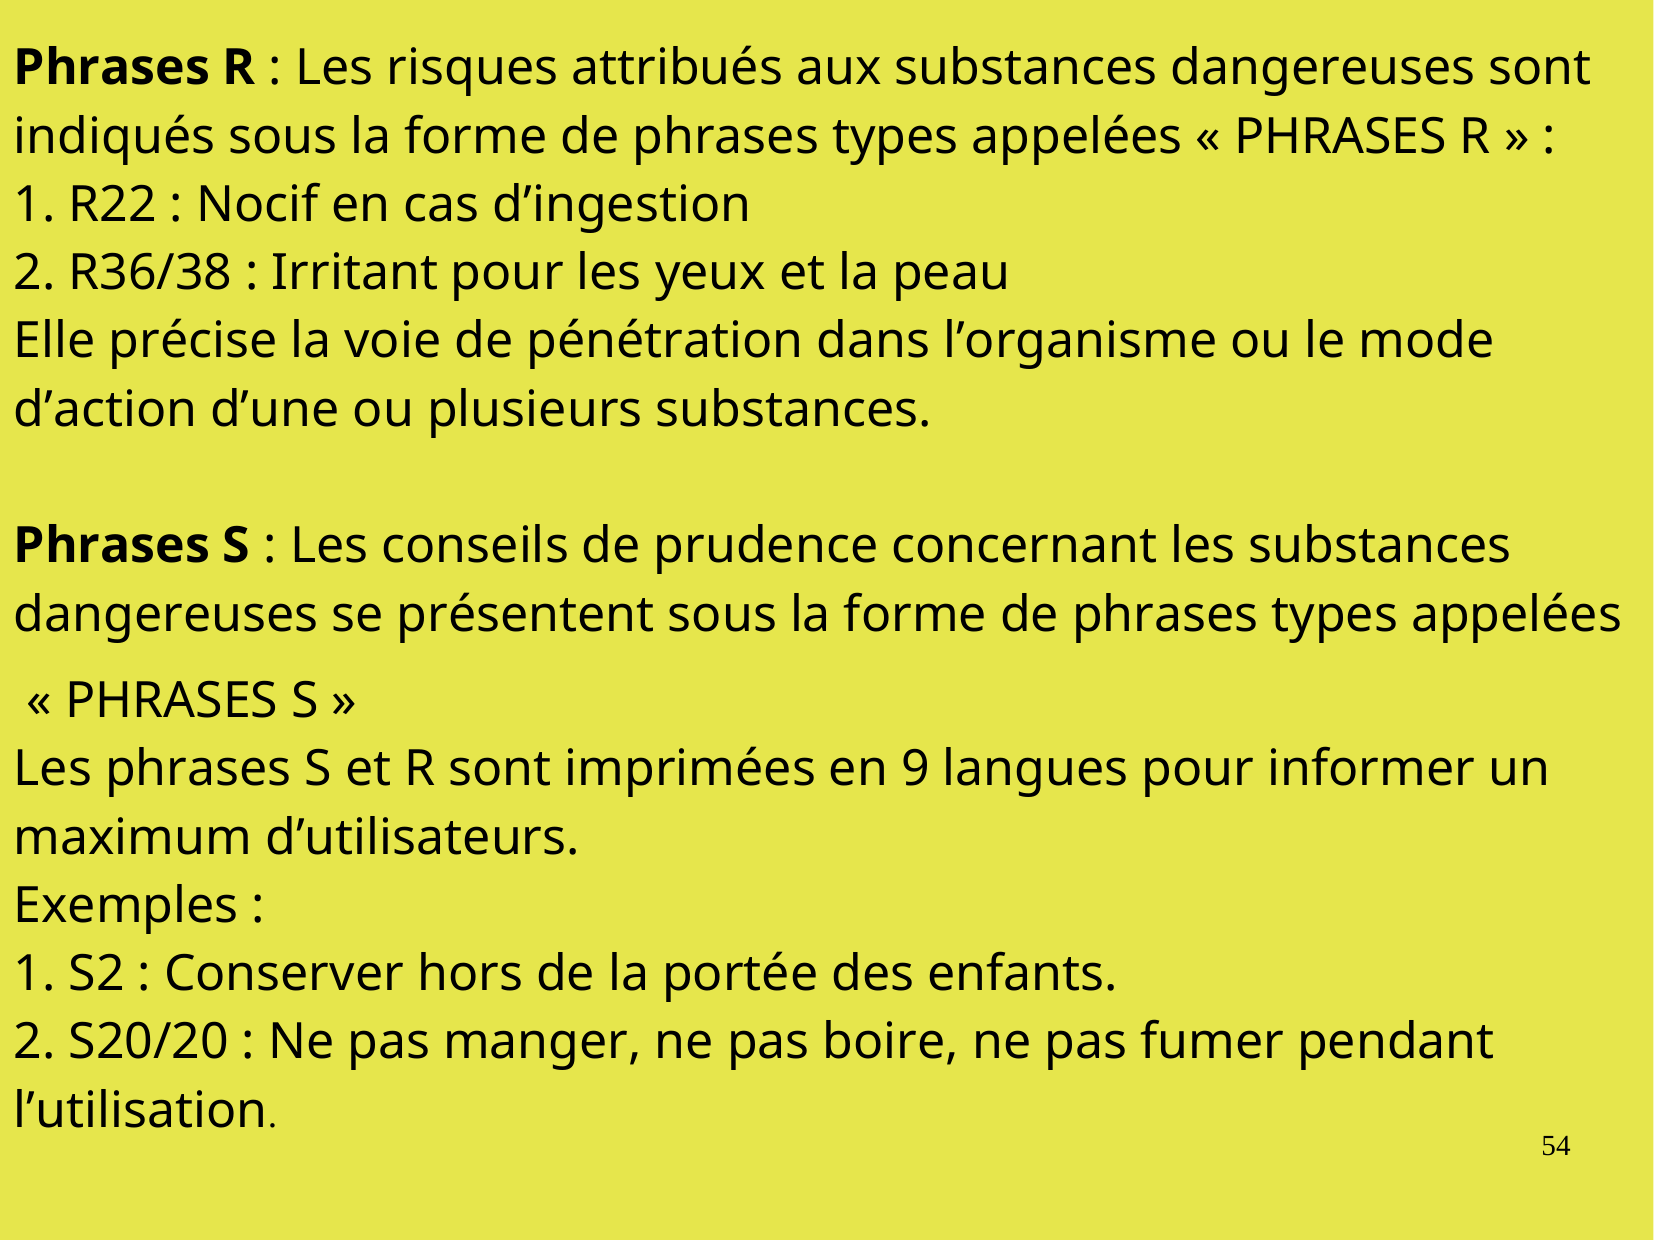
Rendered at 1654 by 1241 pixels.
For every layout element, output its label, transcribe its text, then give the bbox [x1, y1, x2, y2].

text_box Phrases R : Les risques attribués aux substances dangereuses sont indiqués sous la forme de phrases types appelées « PHRASES R » : 1. R22 : Nocif en cas d’ingestion 2. R36/38 : Irritant pour les yeux et la peau Elle précise la voie de pénétration dans l’organisme ou le mode d’action d’une ou plusieurs substances. Phrases S : Les conseils de prudence concernant les substances dangereuses se présentent sous la forme de phrases types appelées « PHRASES S » Les phrases S et R sont imprimées en 9 langues pour informer un maximum d’utilisateurs. Exemples : 1. S2 : Conserver hors de la portée des enfants. 2. S20/20 : Ne pas manger, ne pas boire, ne pas fumer pendant l’utilisation. [13, 31, 1654, 1167]
